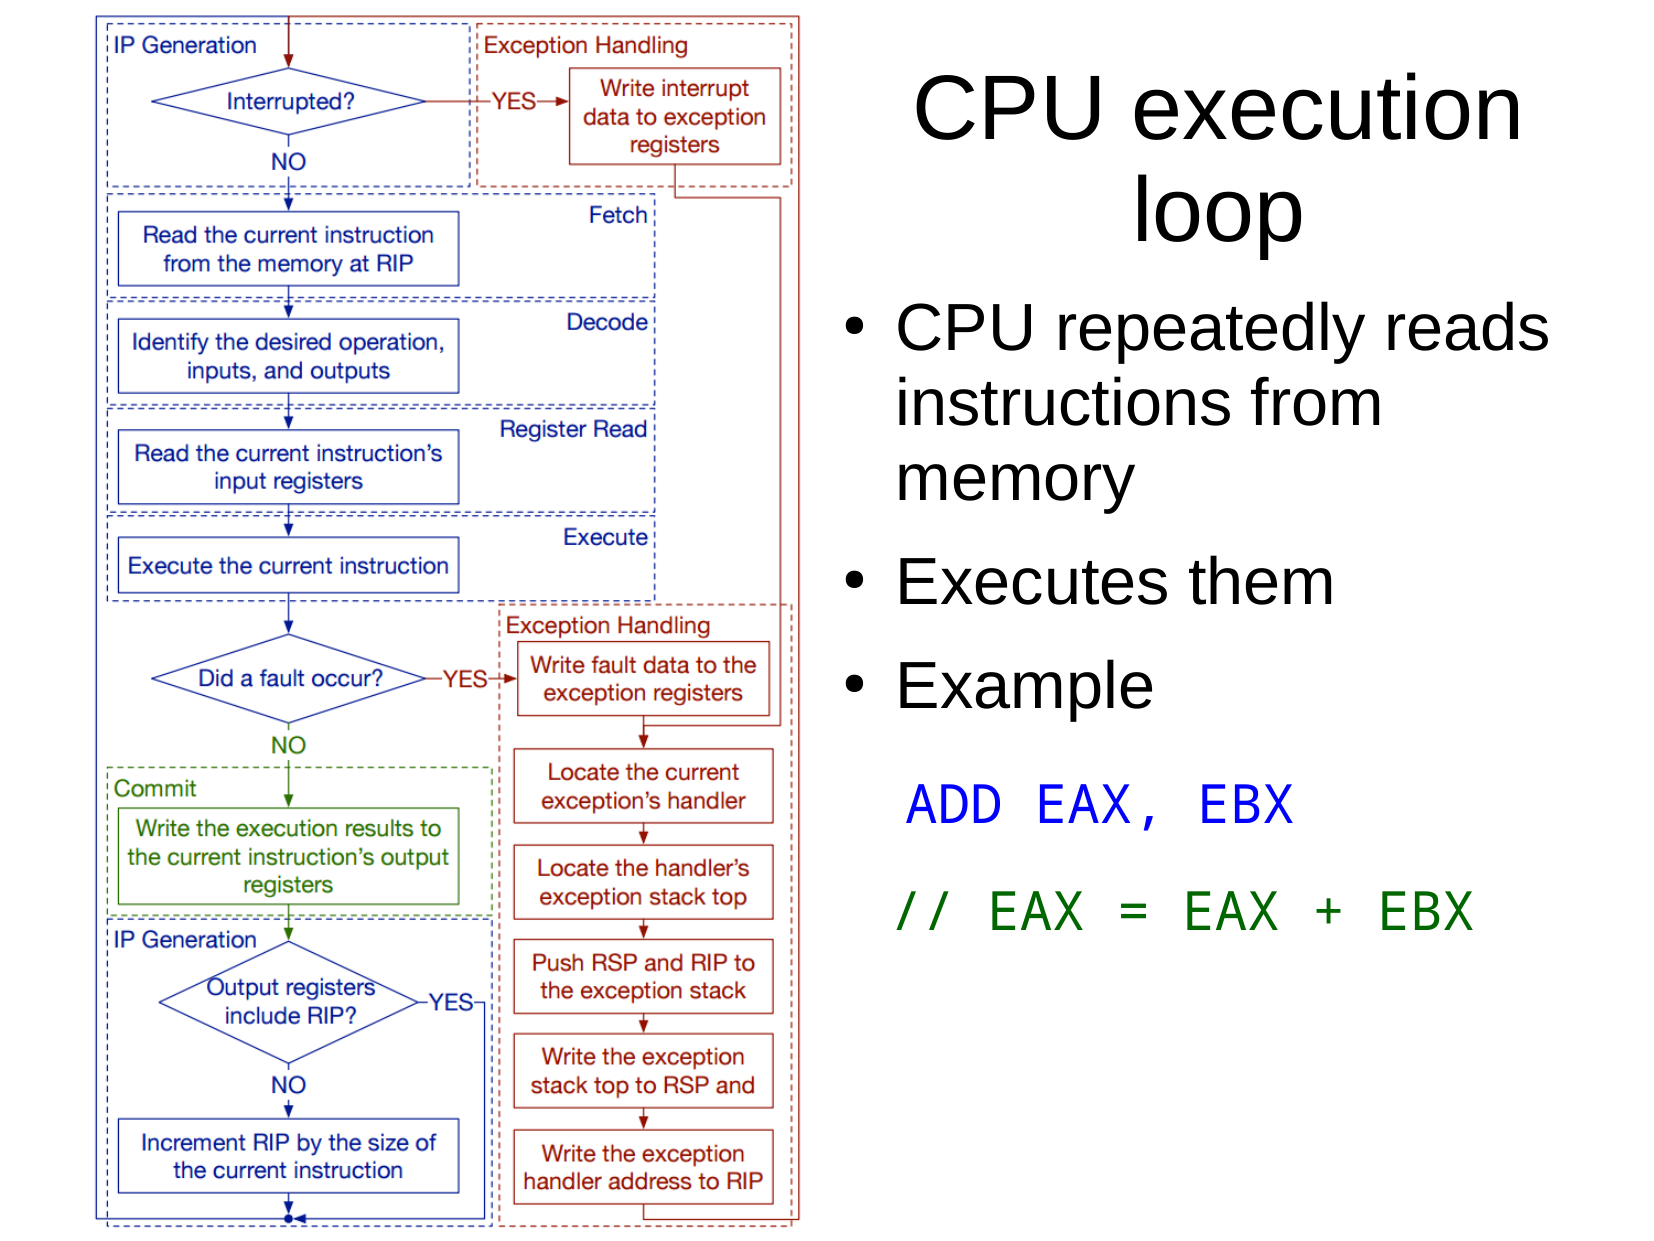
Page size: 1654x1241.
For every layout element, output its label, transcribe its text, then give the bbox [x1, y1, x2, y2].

picture [75, 0, 817, 1241]
list CPU repeatedly reads instructions from memory Executes them Example ADD EAX, EBX // EAX = EAX + EBX [825, 290, 1571, 1010]
title CPU execution loop [862, 55, 1576, 263]
